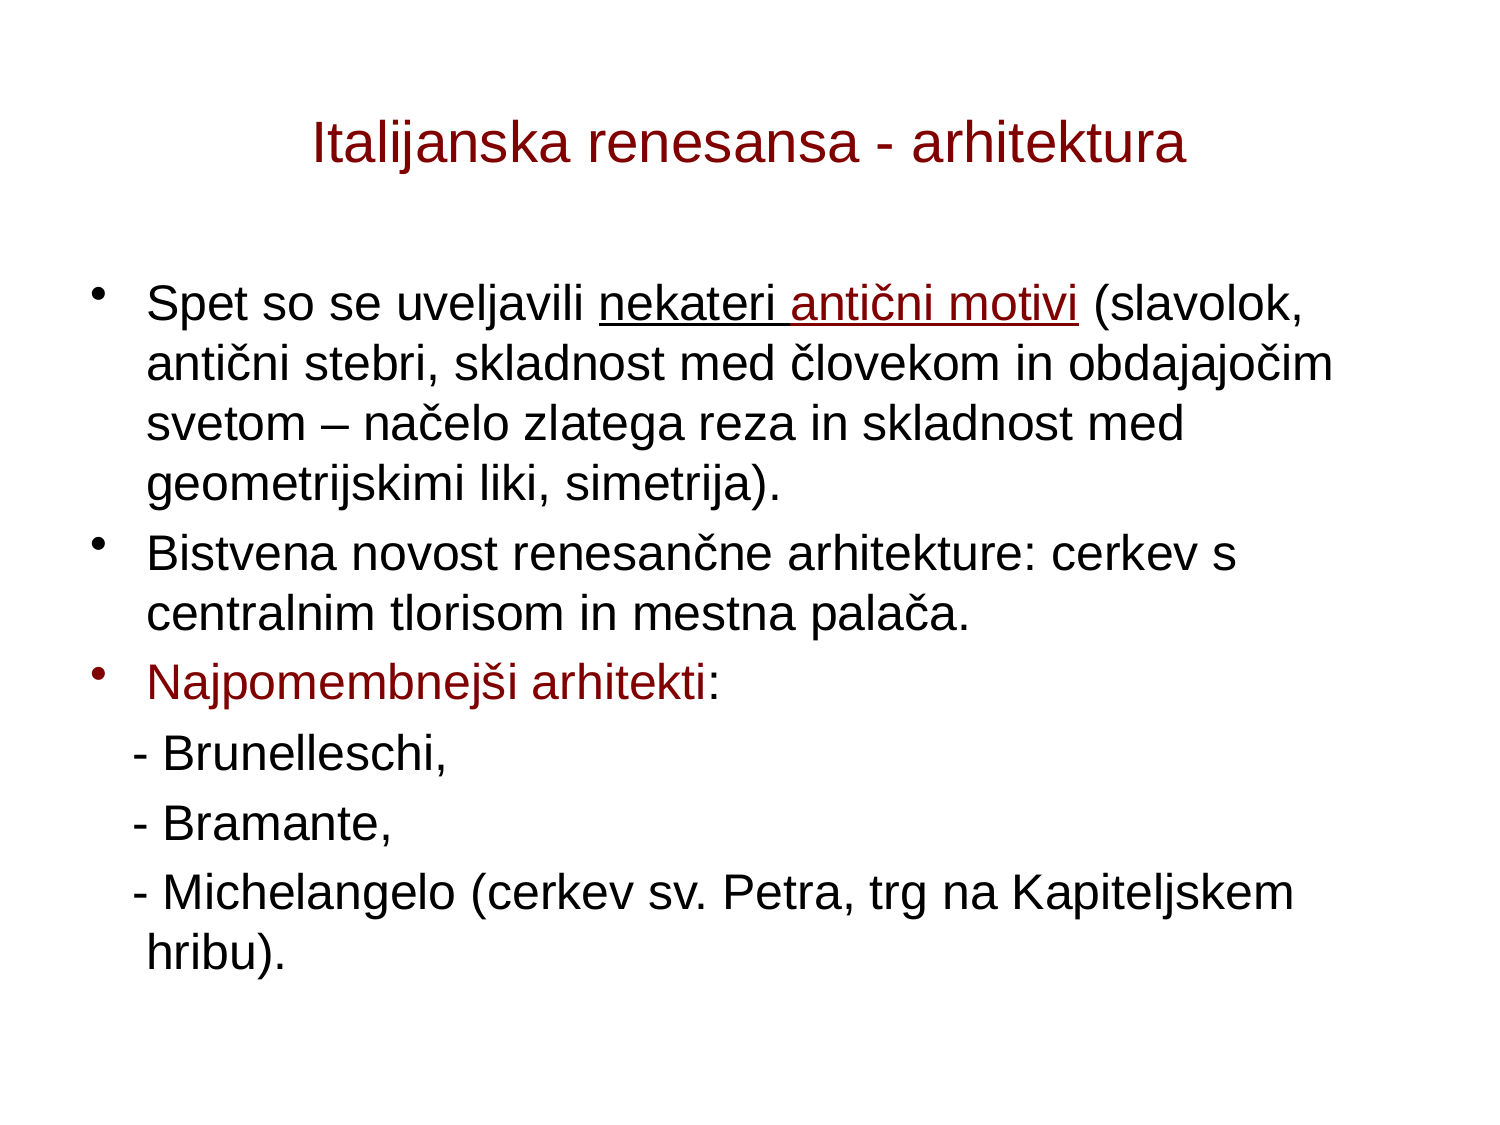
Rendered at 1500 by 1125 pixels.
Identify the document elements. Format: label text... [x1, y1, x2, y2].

title Italijanska renesansa - arhitektura [75, 45, 1425, 233]
list Spet so se uveljavili nekateri antični motivi (slavolok, antični stebri, skladnost med človekom in obdajajočim svetom – načelo zlatega reza in skladnost med geometrijskimi liki, simetrija). Bistvena novost renesančne arhitekture: cerkev s centralnim tlorisom in mestna palača. Najpomembnejši arhitekti: - Brunelleschi, - Bramante, - Michelangelo (cerkev sv. Petra, trg na Kapiteljskem hribu). [75, 262, 1425, 1005]
